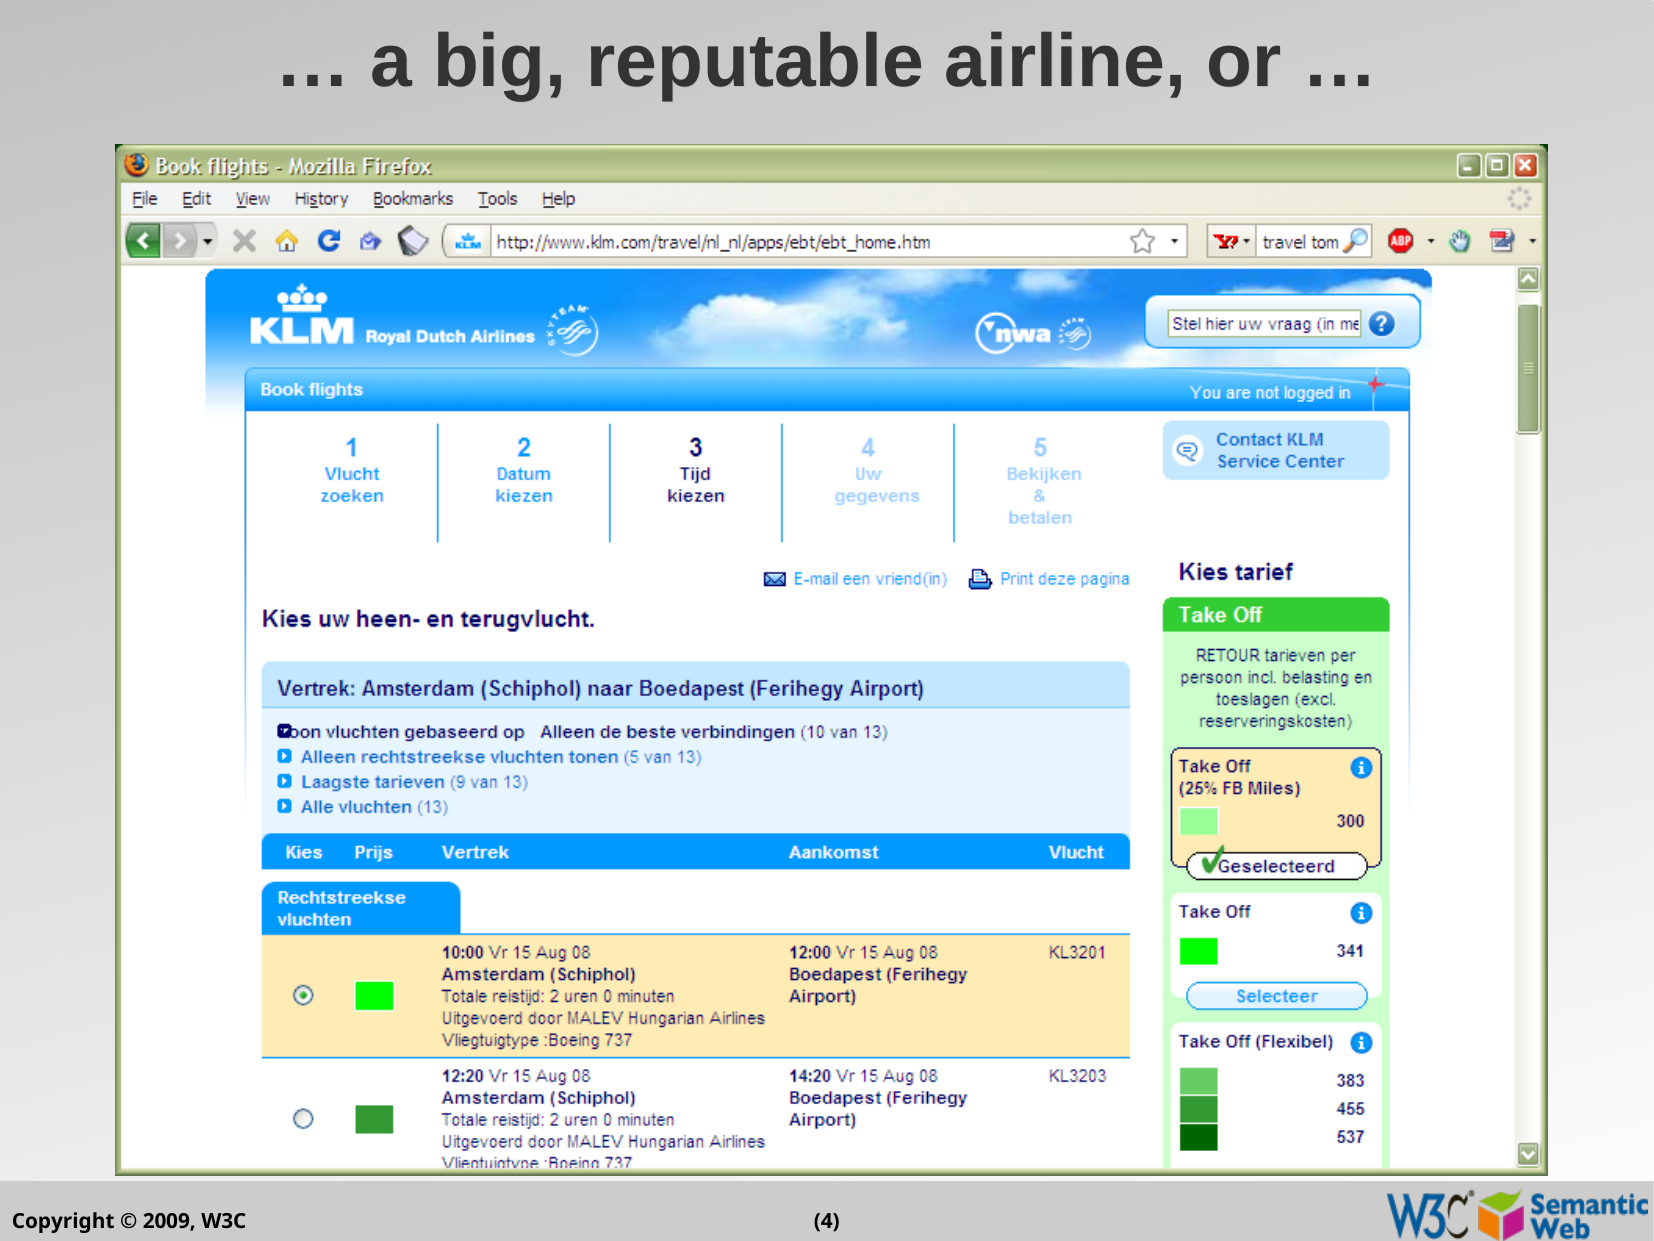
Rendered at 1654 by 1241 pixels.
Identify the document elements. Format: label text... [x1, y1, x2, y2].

title … a big, reputable airline, or … [0, 0, 1654, 119]
picture [115, 144, 1548, 1177]
picture [1387, 1187, 1648, 1241]
